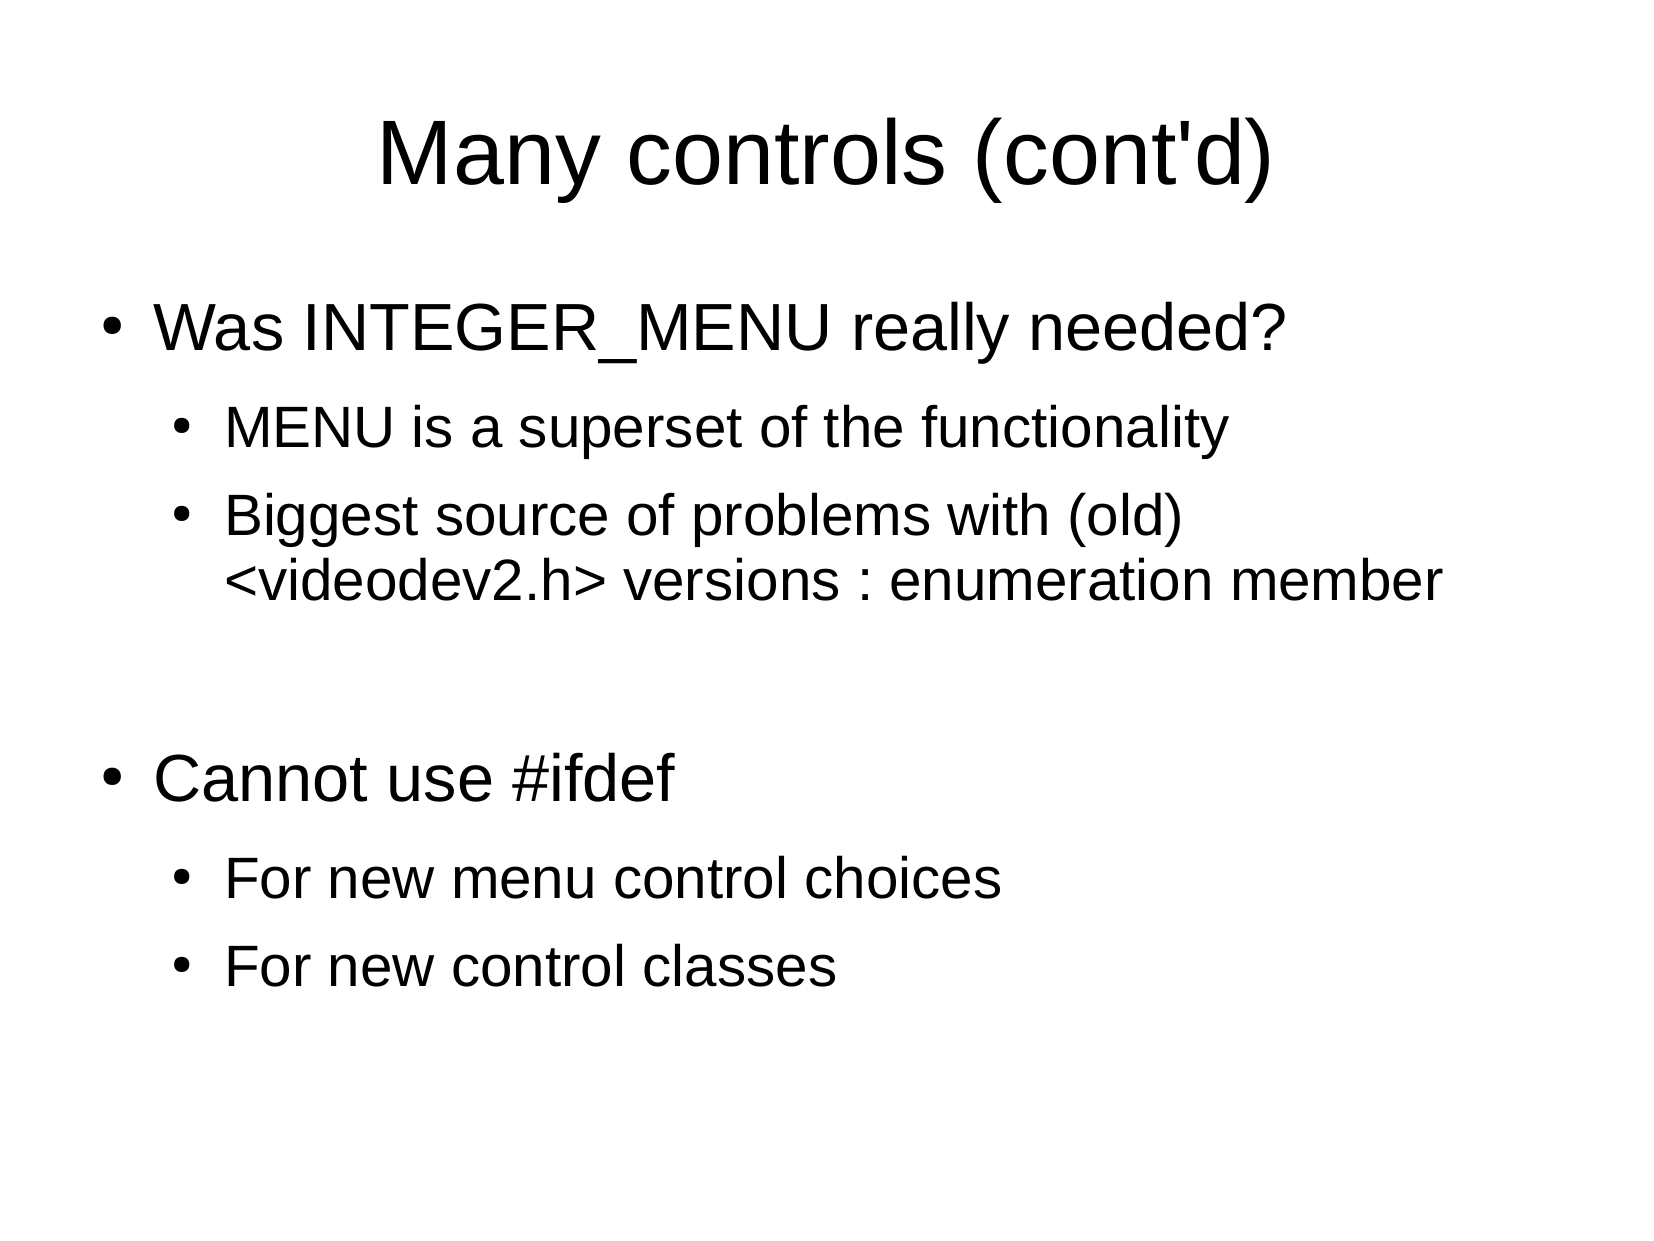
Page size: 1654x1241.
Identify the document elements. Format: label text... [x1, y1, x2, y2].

list Was INTEGER_MENU really needed? MENU is a superset of the functionality Biggest source of problems with (old) <videodev2.h> versions : enumeration member Cannot use #ifdef For new menu control choices For new control classes [82, 290, 1571, 1109]
title Many controls (cont'd) [82, 56, 1571, 250]
